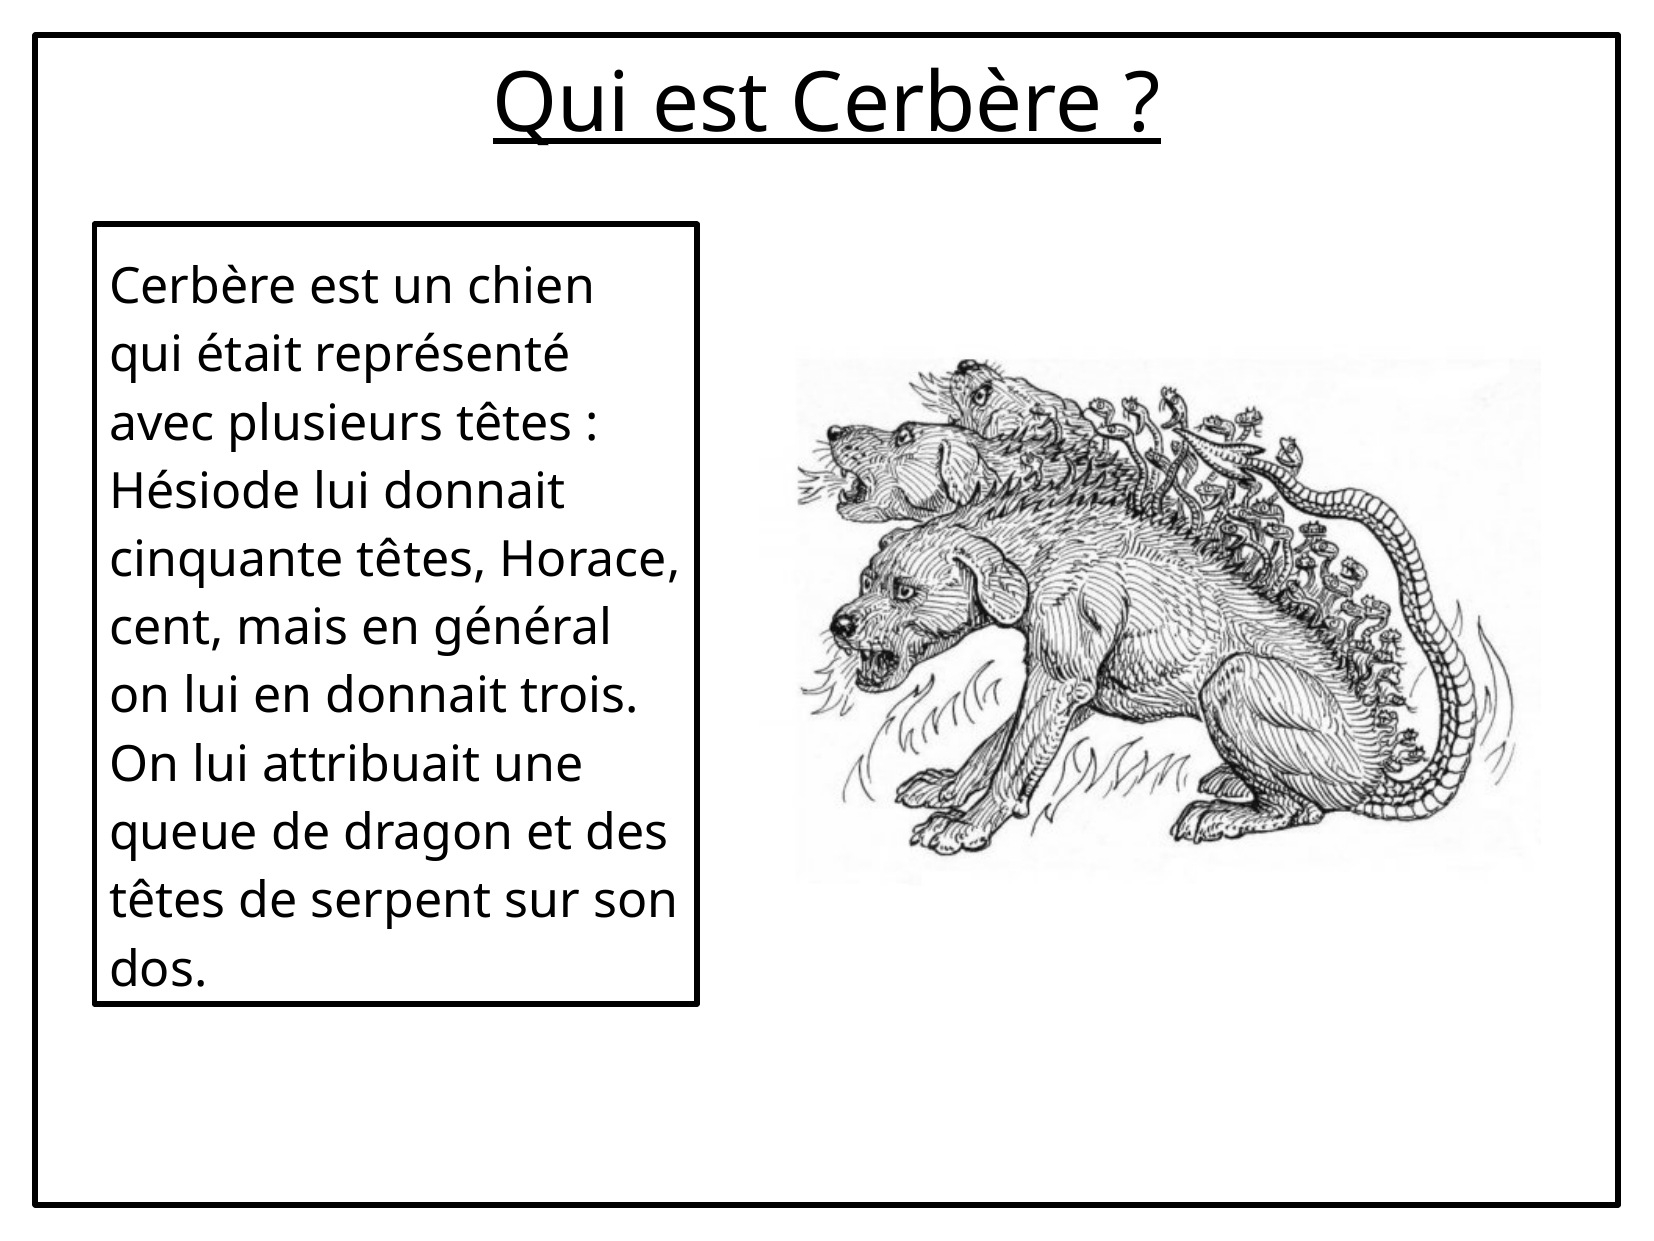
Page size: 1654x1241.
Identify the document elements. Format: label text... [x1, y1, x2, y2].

picture [759, 333, 1541, 887]
text_box Cerbère est un chien qui était représenté avec plusieurs têtes : Hésiode lui donnait cinquante têtes, Horace, cent, mais en général on lui en donnait trois. On lui attribuait une queue de dragon et des têtes de serpent sur son dos. [97, 242, 694, 981]
text_box Qui est Cerbère ? [0, 35, 1654, 202]
